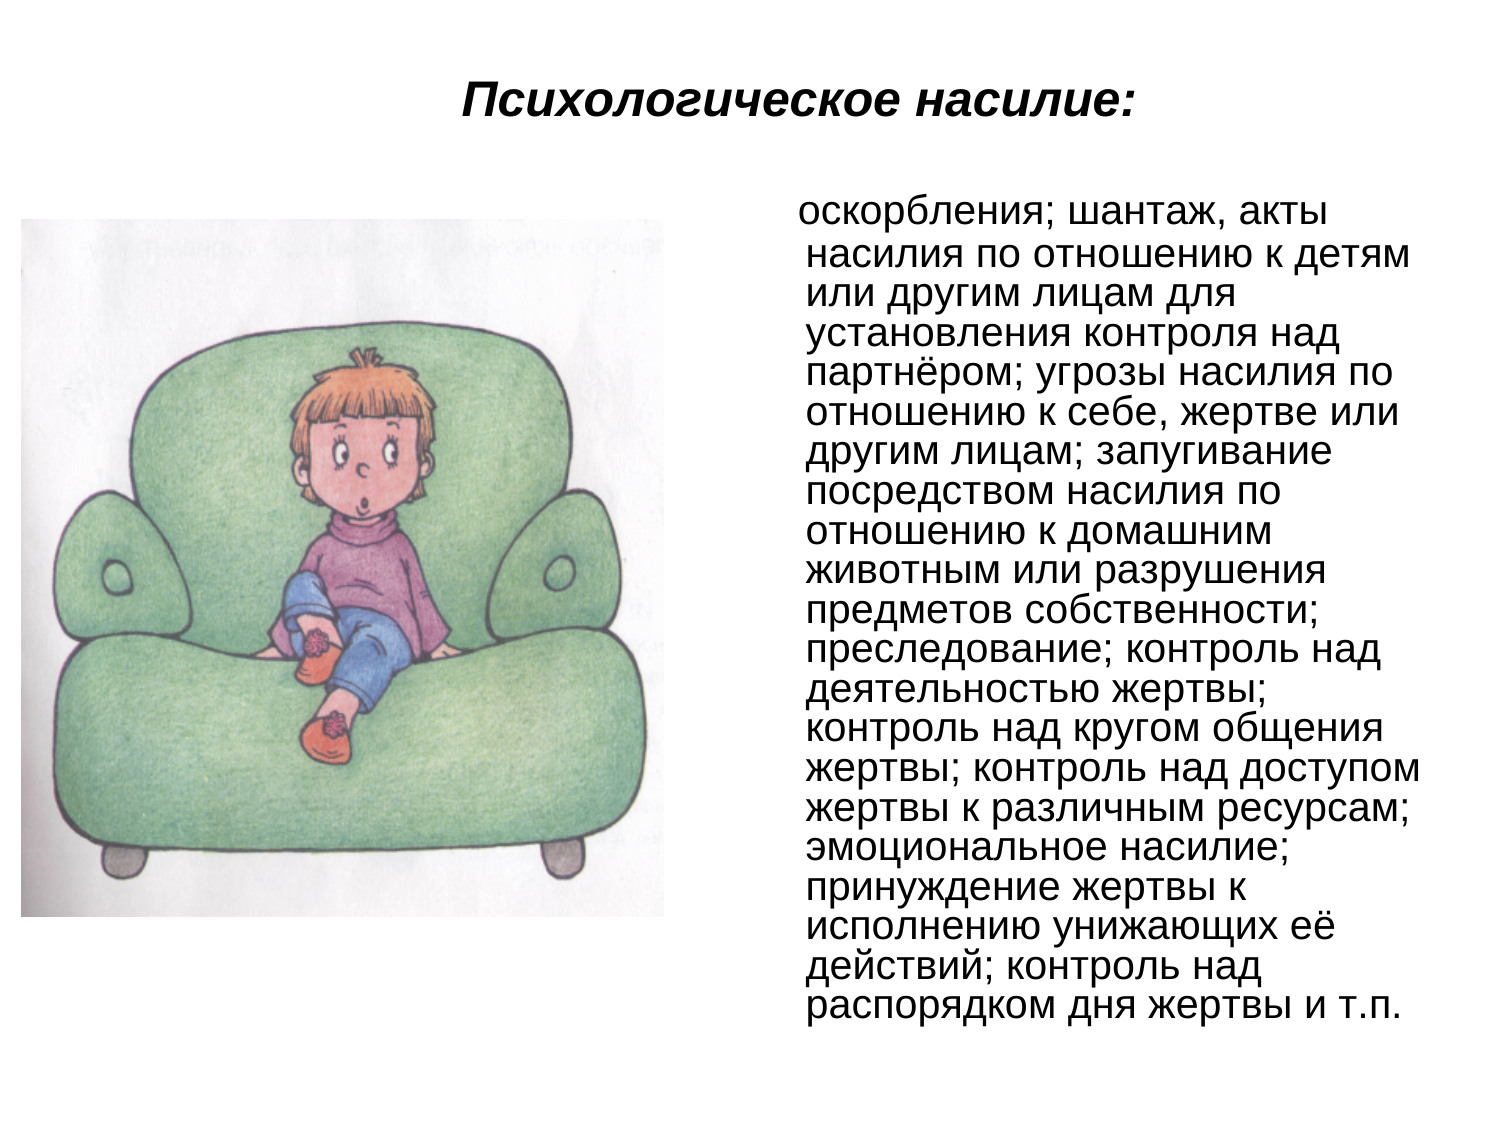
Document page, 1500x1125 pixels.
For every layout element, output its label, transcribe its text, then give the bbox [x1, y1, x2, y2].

picture [21, 220, 664, 917]
title Психологическое насилие: [150, 31, 1436, 161]
list оскорбления; шантаж, акты насилия по отношению к детям или другим лицам для установления контроля над партнёром; угрозы насилия по отношению к себе, жертве или другим лицам; запугивание посредством насилия по отношению к домашним животным или разрушения предметов собственности; преследование; контроль над деятельностью жертвы; контроль над кругом общения жертвы; контроль над доступом жертвы к различным ресурсам; эмоциональное насилие; принуждение жертвы к исполнению унижающих её действий; контроль над распорядком дня жертвы и т.п. [679, 172, 1465, 1038]
